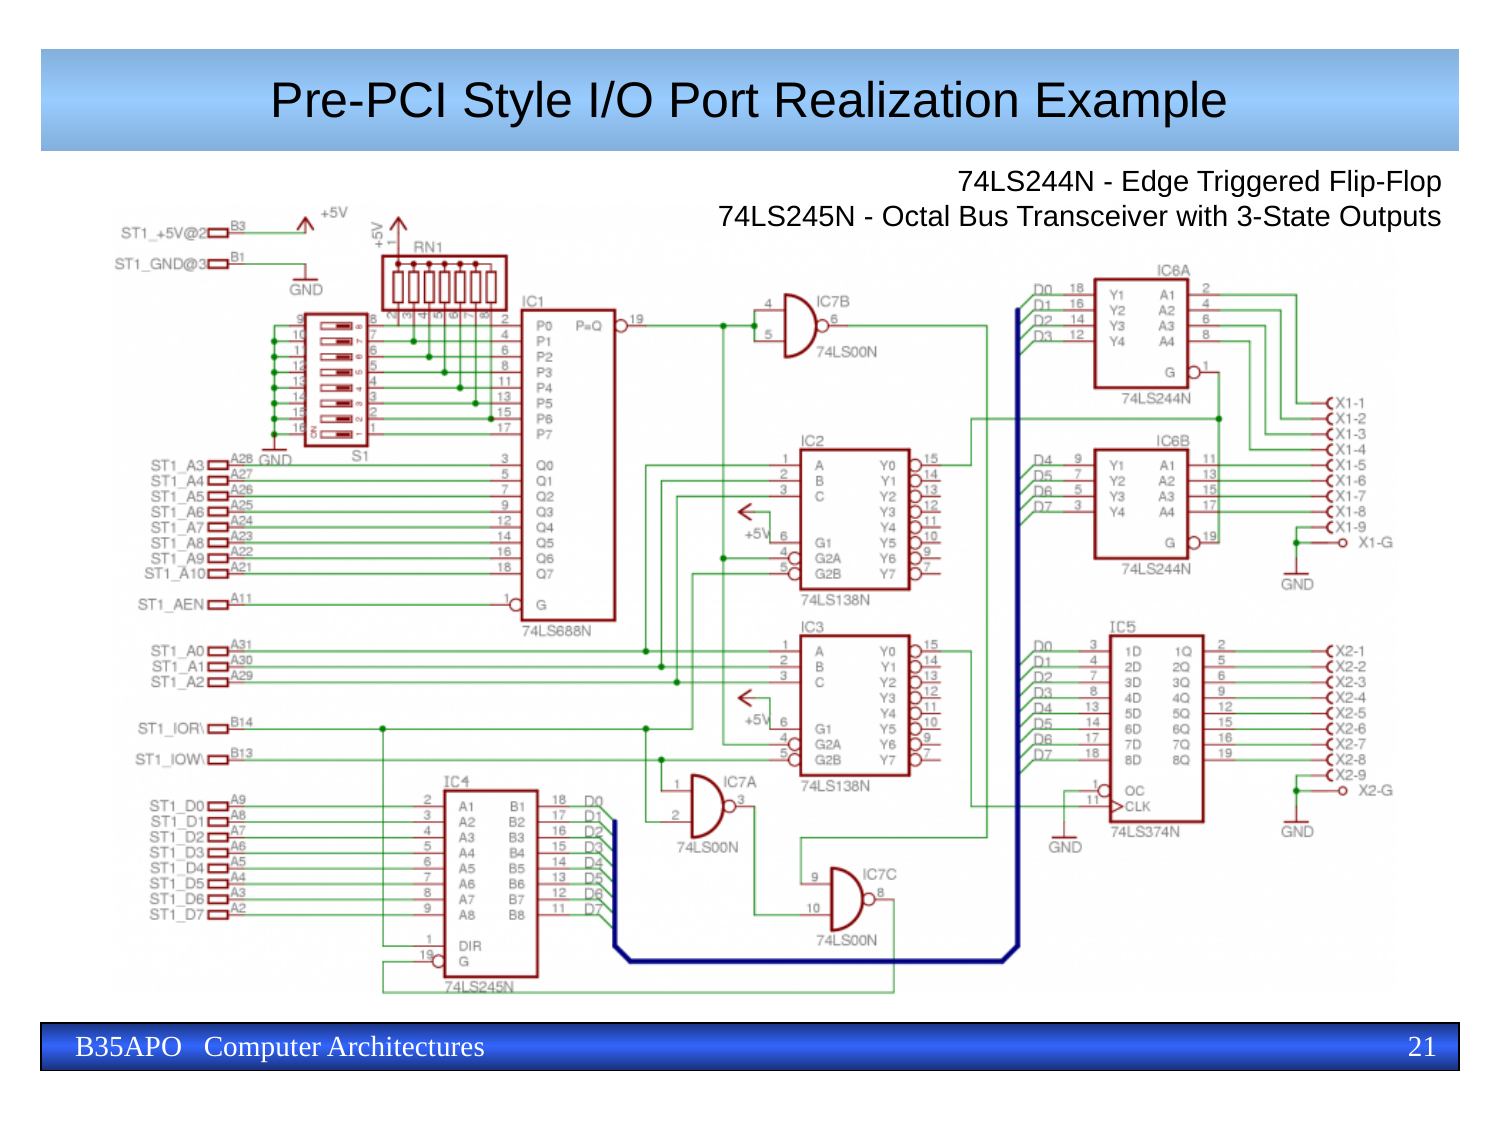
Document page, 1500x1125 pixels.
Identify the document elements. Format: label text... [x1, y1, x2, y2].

text_box 74LS244N - Edge Triggered Flip-Flop 74LS245N - Octal Bus Transceiver with 3-State Outputs [703, 154, 1458, 280]
picture [100, 195, 1406, 1007]
title Pre-PCI Style I/O Port Realization Example [41, 49, 1459, 151]
